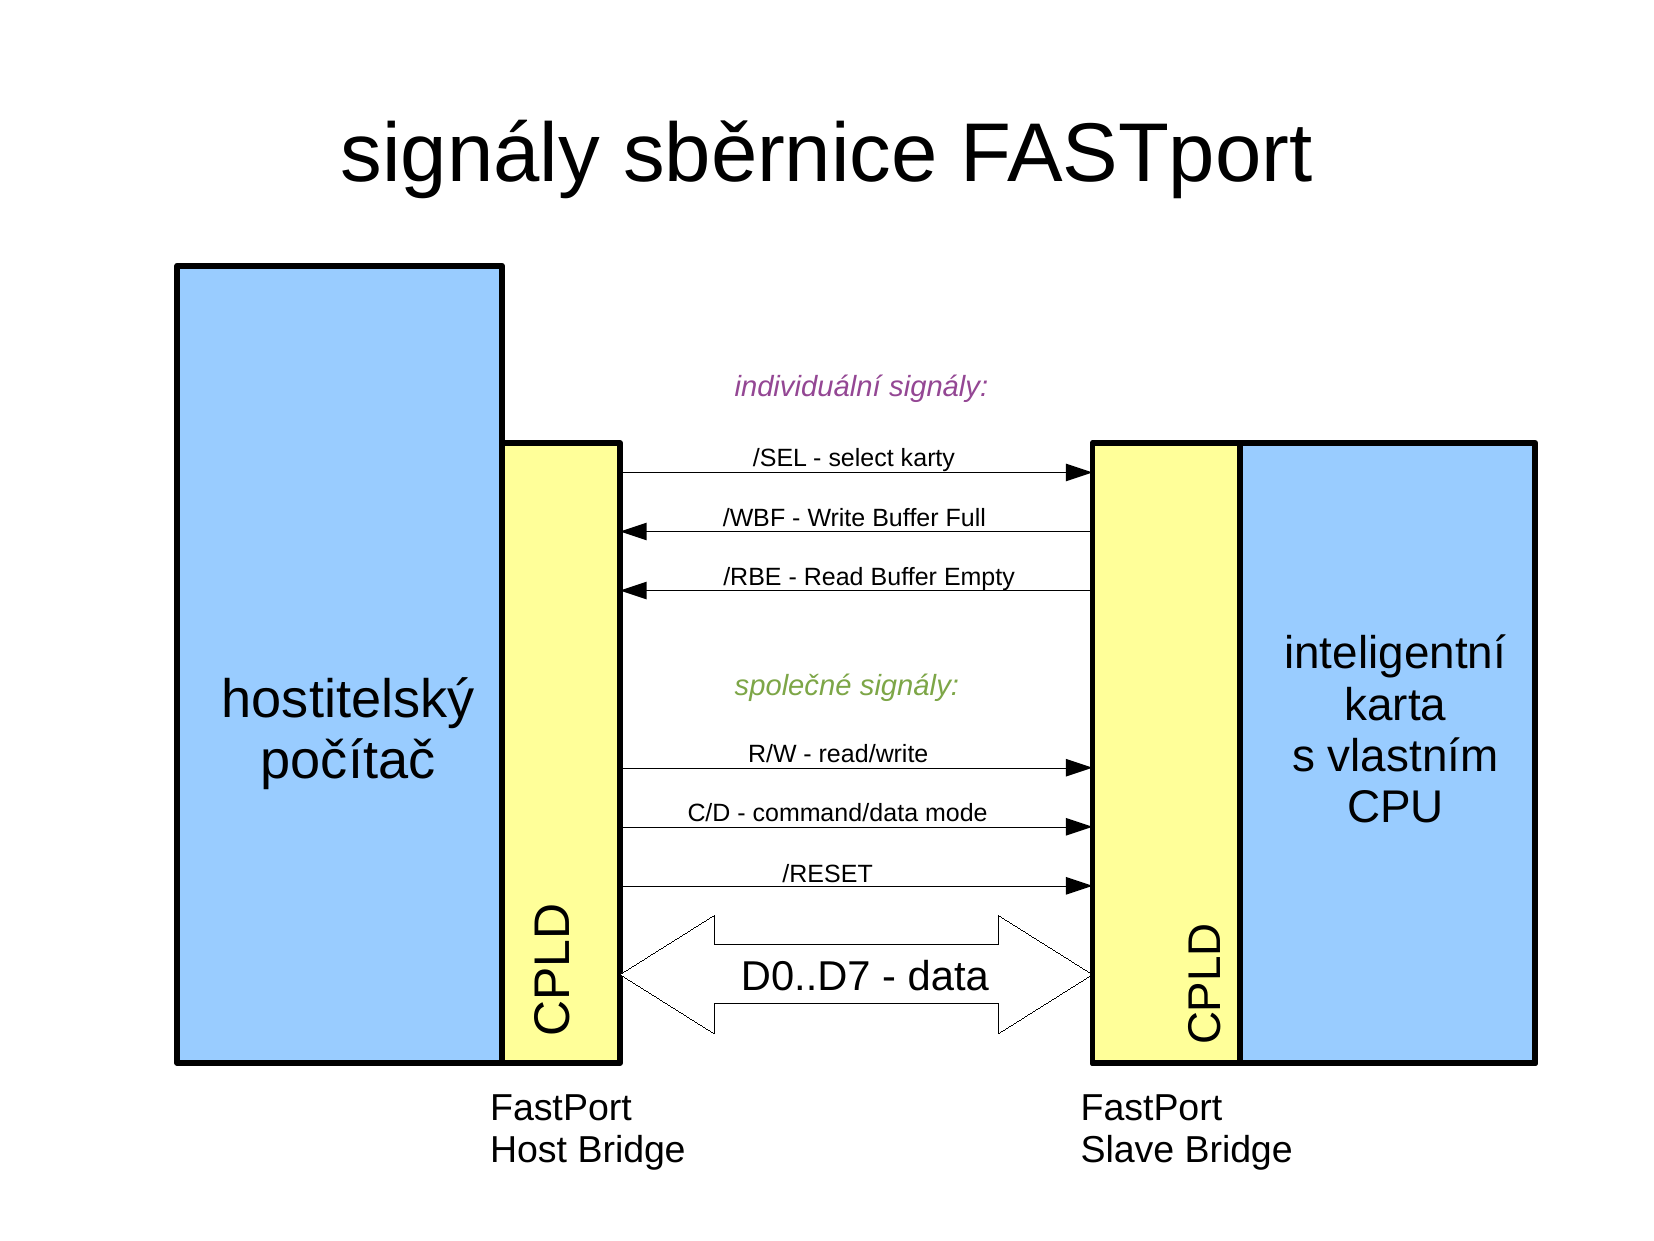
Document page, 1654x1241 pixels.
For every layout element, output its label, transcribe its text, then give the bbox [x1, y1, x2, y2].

text_box /RESET [767, 852, 889, 895]
text_box D0..D7 - data [726, 944, 1004, 1007]
text_box CPLD [513, 885, 591, 1055]
text_box individuální signály: [719, 362, 1004, 411]
text_box C/D - command/data mode [672, 828, 1005, 835]
text_box R/W - read/write [733, 769, 945, 776]
text_box FastPort Host Bridge [472, 1076, 704, 1182]
title signály sběrnice FASTport [82, 56, 1571, 250]
text_box R/W - read/write [733, 732, 945, 768]
text_box společné signály: [719, 661, 975, 709]
text_box /SEL - select karty [738, 473, 975, 479]
text_box /SEL - select karty [738, 435, 975, 472]
text_box C/D - command/data mode [672, 791, 1005, 827]
text_box hostitelský počítač [206, 661, 491, 798]
text_box CPLD [1167, 905, 1241, 1063]
text_box FastPort Slave Bridge [1062, 1076, 1311, 1182]
text_box inteligentní karta s vlastním CPU [1269, 620, 1522, 839]
text_box [177, 265, 726, 1063]
text_box /WBF - Write Buffer Full [708, 496, 1004, 539]
text_box /RBE - Read Buffer Empty [708, 555, 1032, 598]
text_box [998, 442, 1536, 1063]
